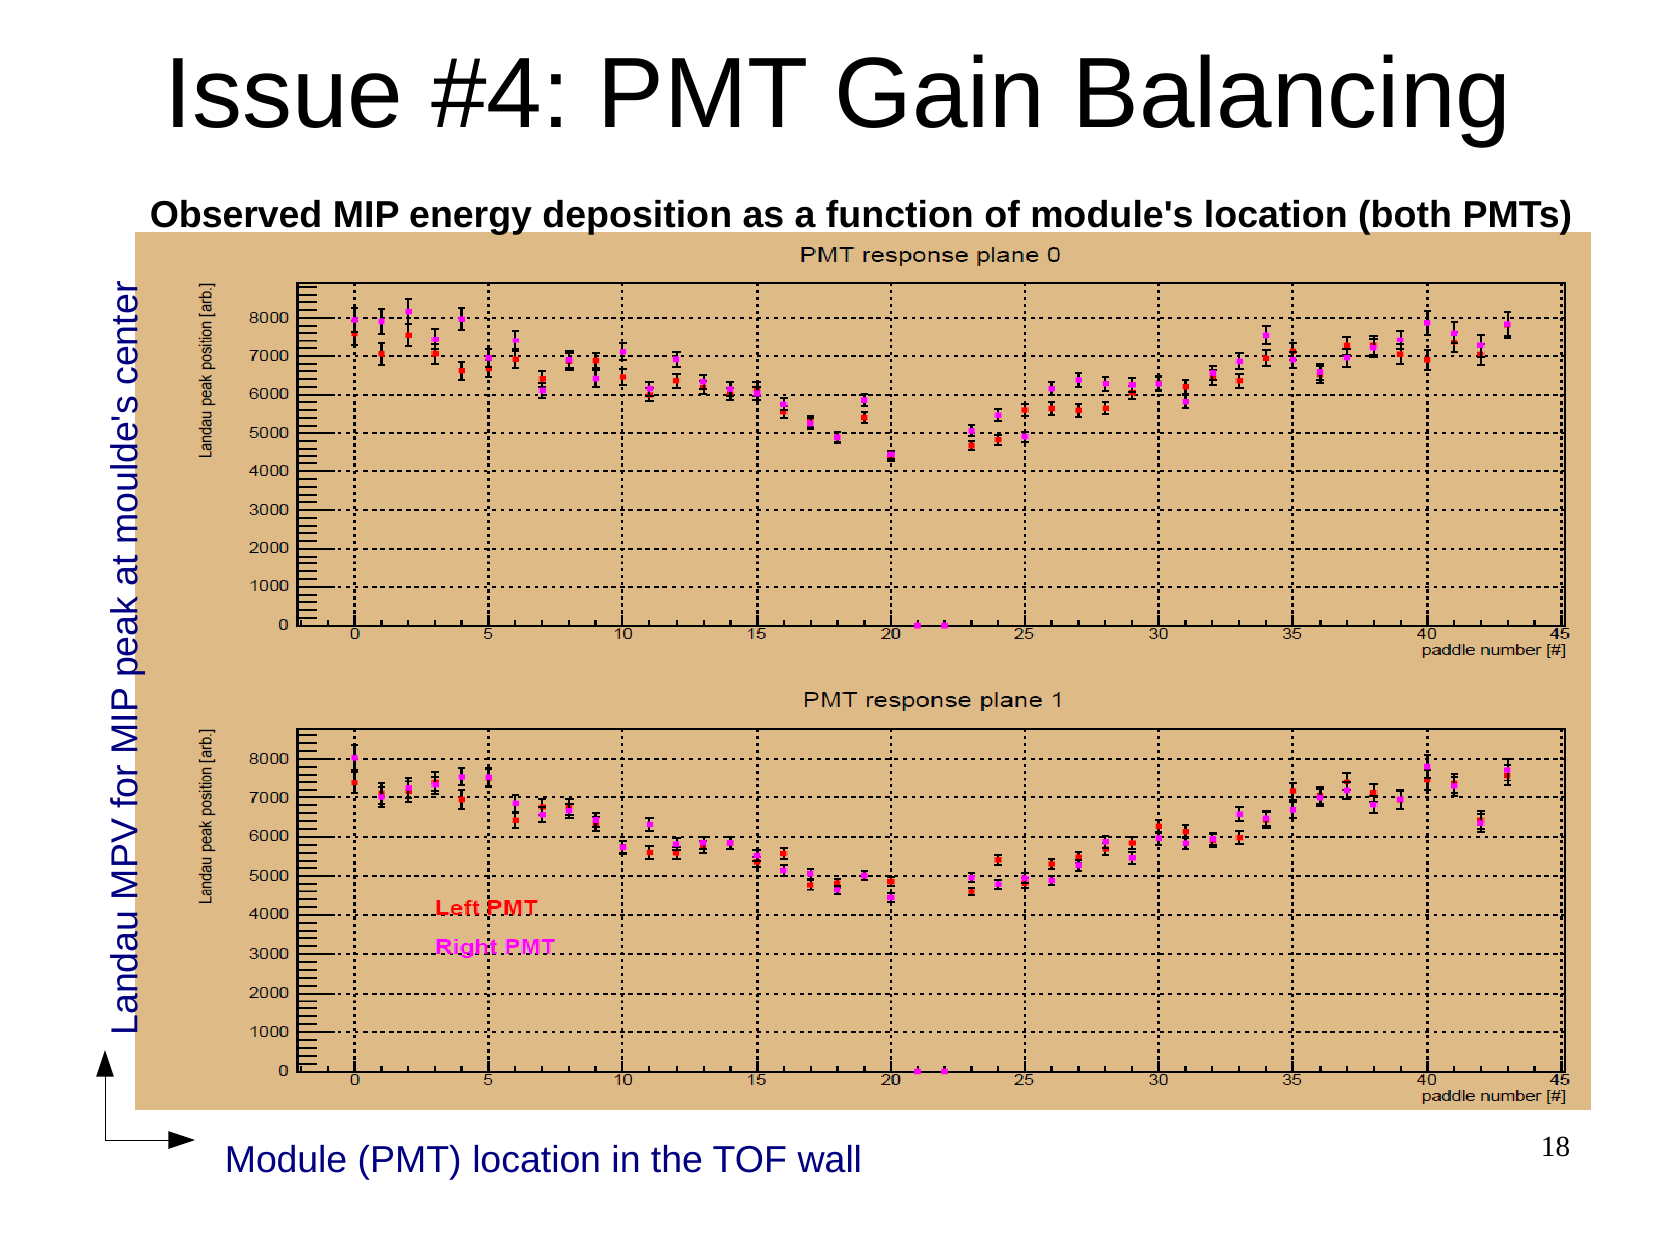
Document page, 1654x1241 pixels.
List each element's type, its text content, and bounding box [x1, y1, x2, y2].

text_box Landau MPV for MIP peak at moulde's center [75, 255, 139, 1051]
text_box Module (PMT) location in the TOF wall [210, 1111, 890, 1192]
text_box Issue #4: PMT Gain Balancing [150, 30, 1556, 162]
text_box Observed MIP energy deposition as a function of module's location (both PMTs) [135, 165, 1598, 247]
picture [135, 247, 1591, 1111]
